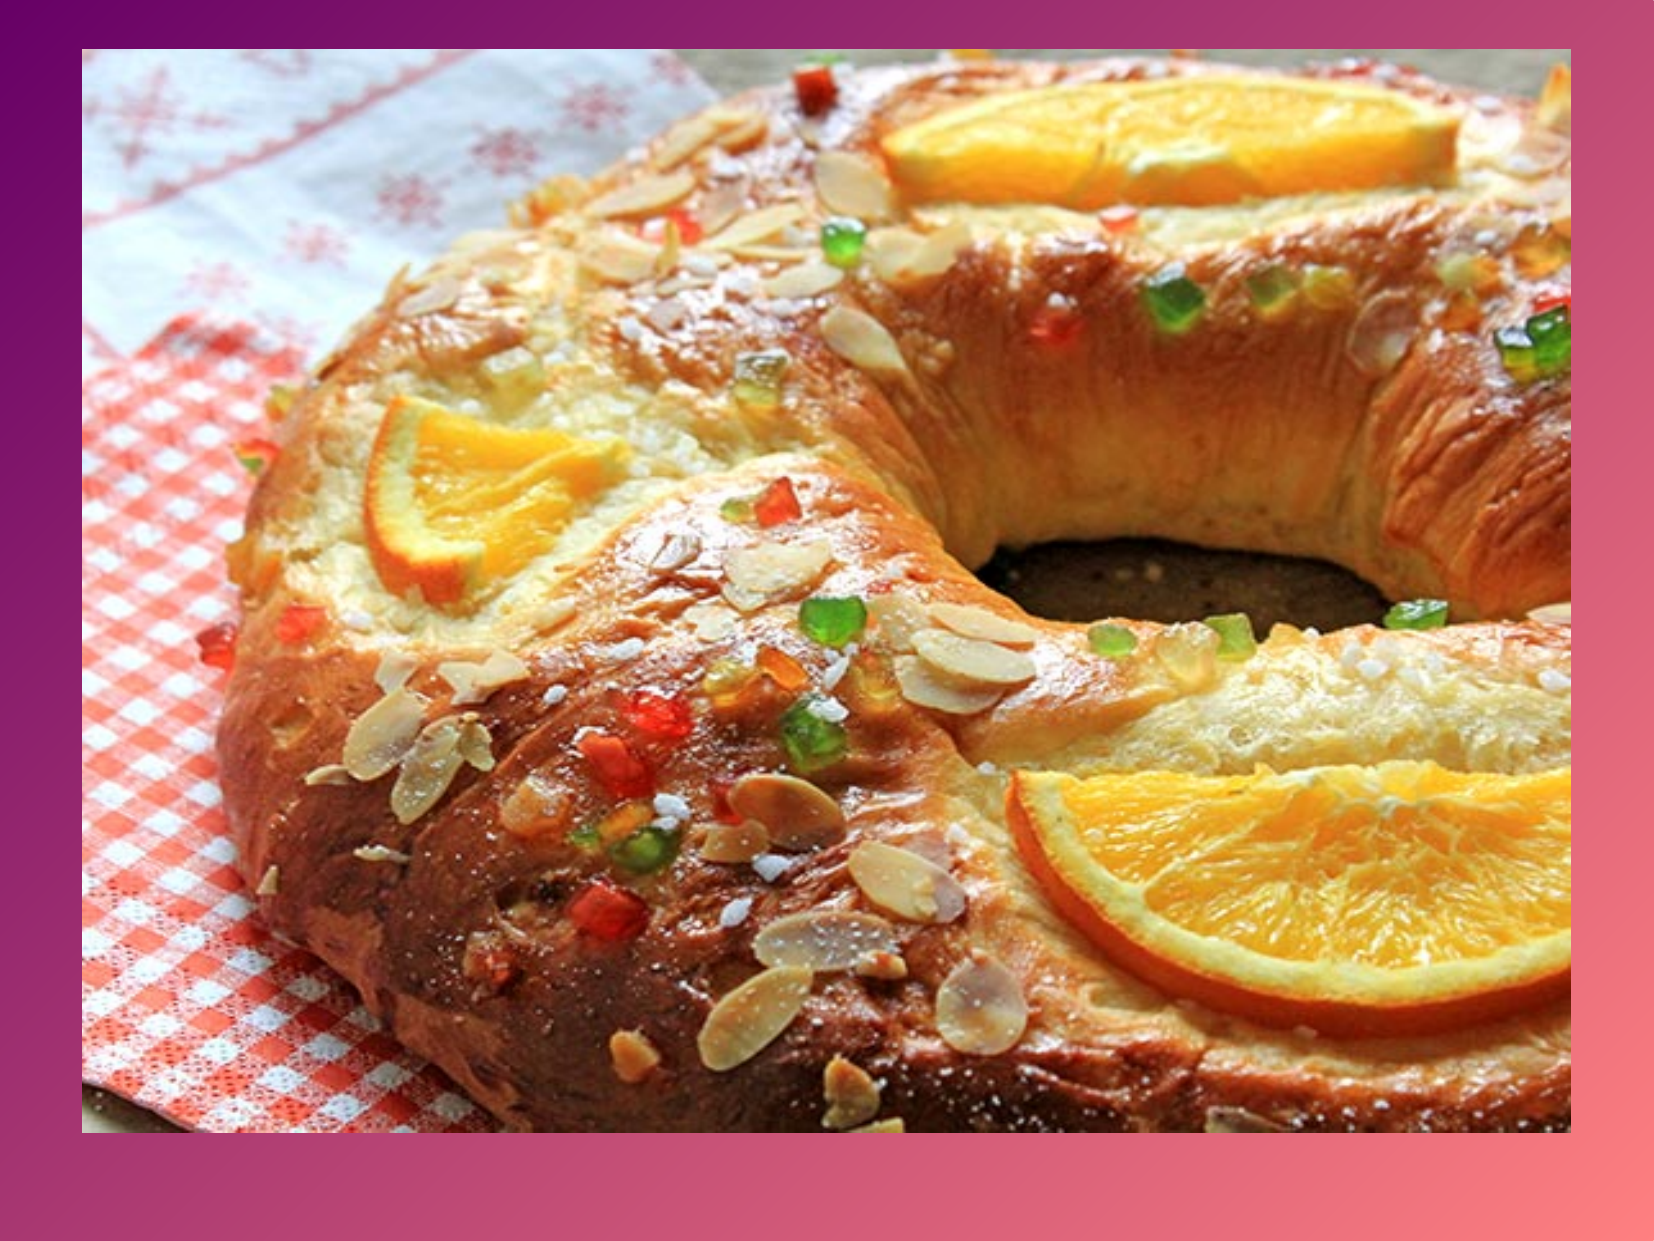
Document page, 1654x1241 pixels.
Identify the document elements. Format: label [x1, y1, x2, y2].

picture [82, 49, 1571, 1133]
